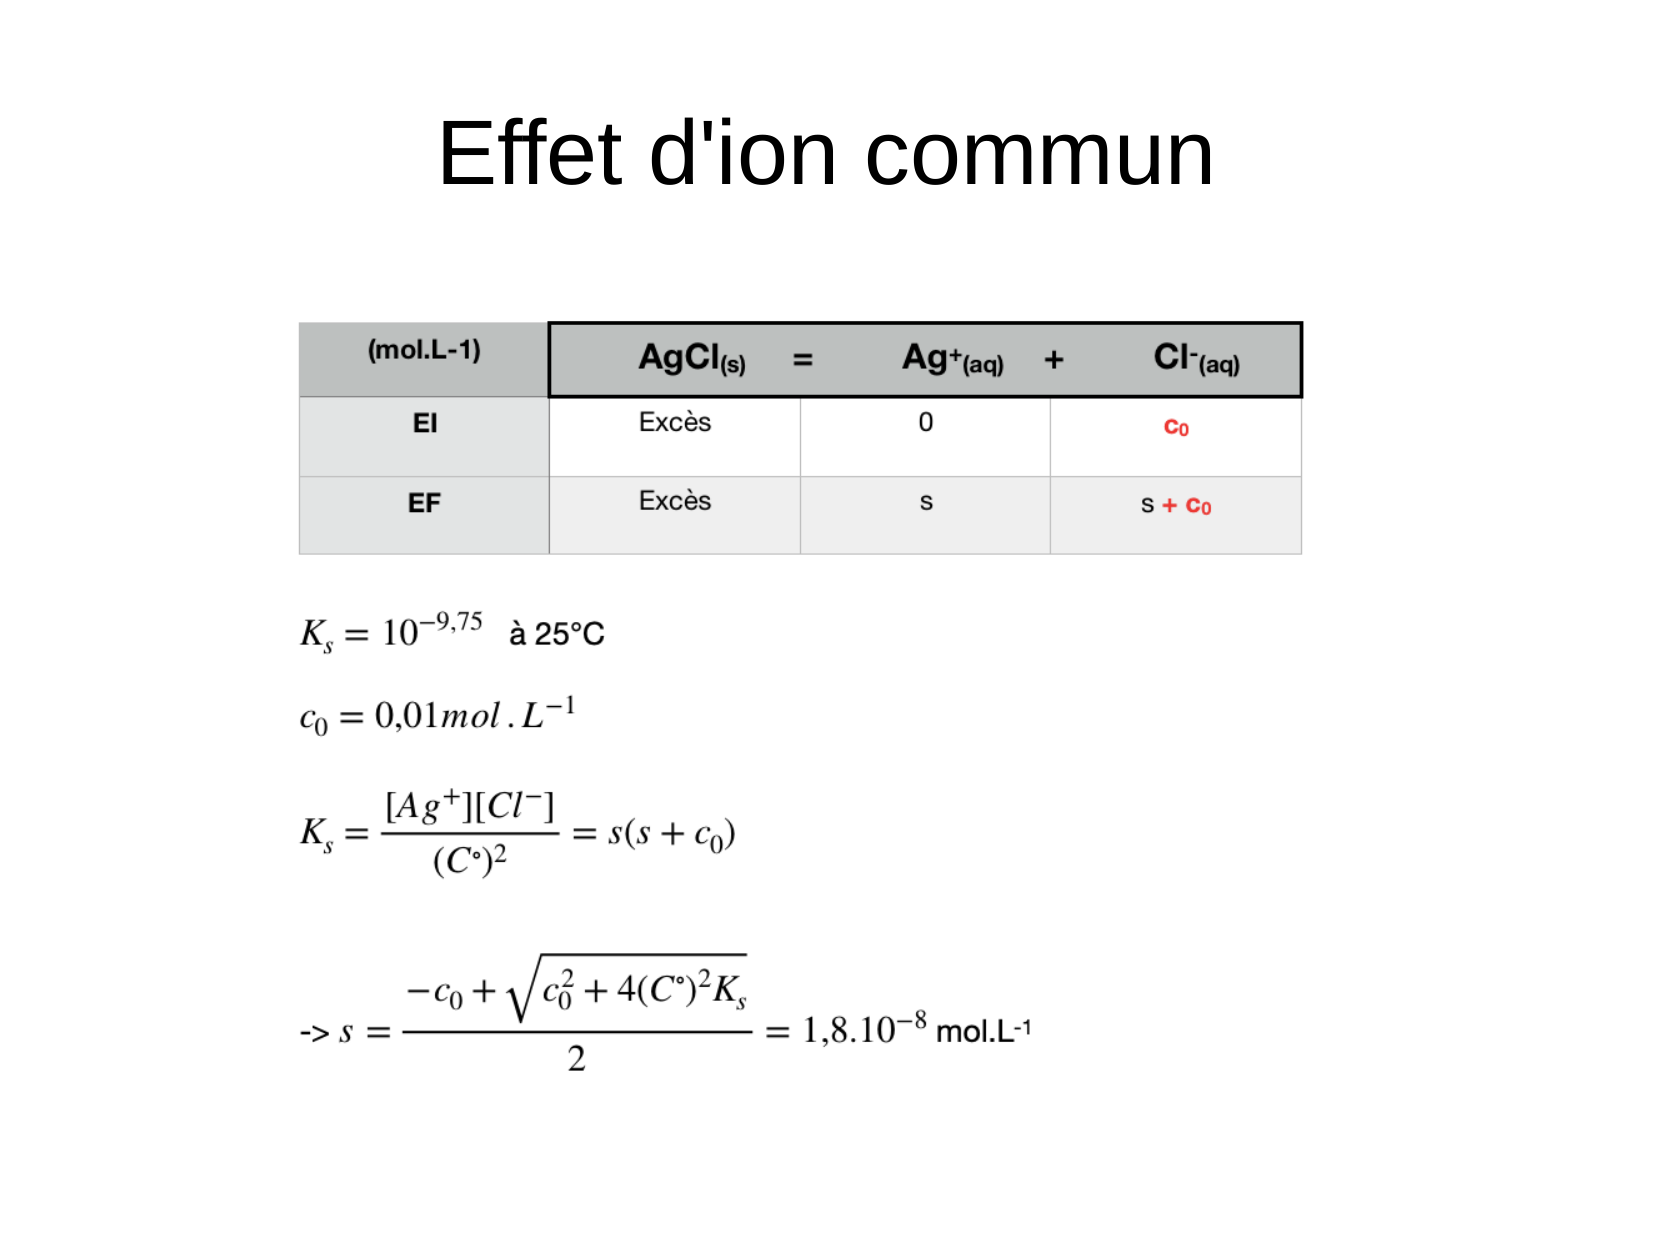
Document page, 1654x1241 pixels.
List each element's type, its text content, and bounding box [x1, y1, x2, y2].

picture [234, 285, 1371, 1087]
title Effet d'ion commun [82, 49, 1571, 257]
